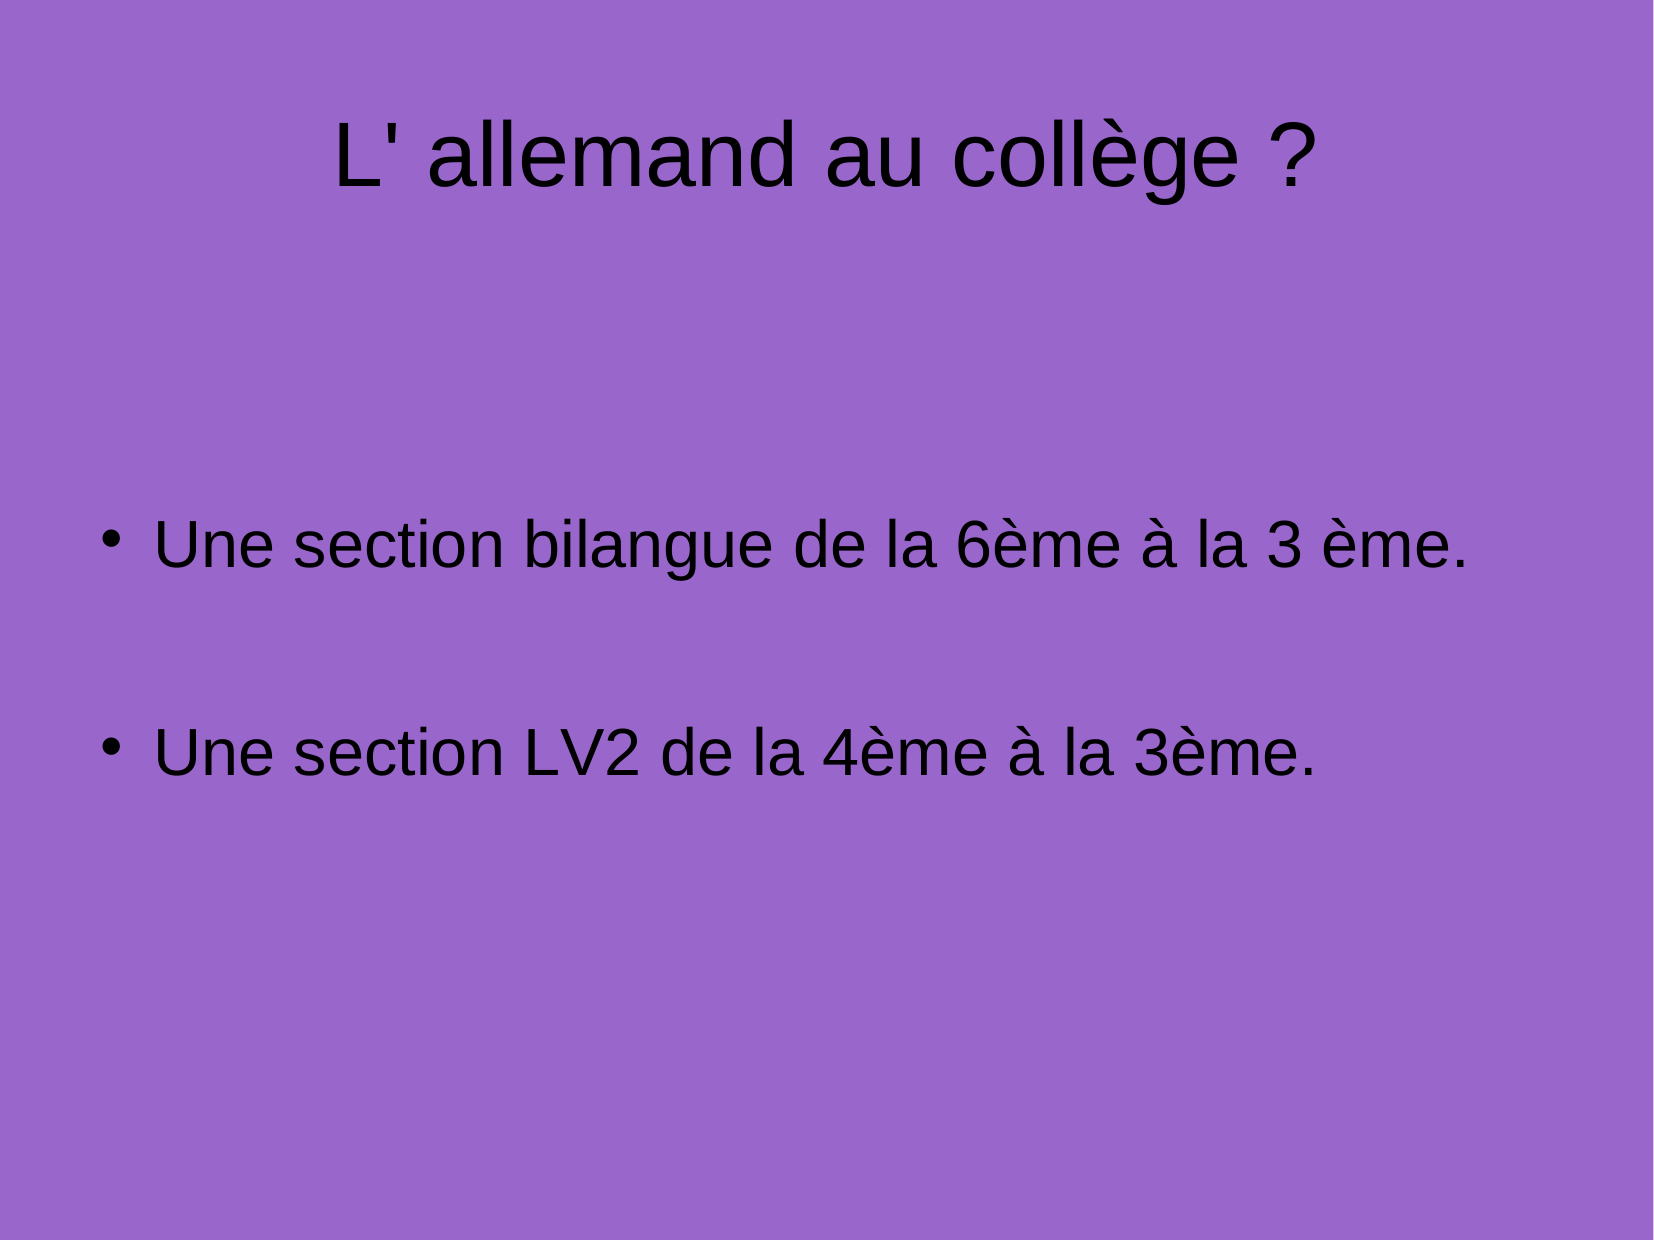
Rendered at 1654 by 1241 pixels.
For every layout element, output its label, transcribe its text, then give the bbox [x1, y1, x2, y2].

title L' allemand au collège ? [82, 49, 1571, 257]
list Une section bilangue de la 6ème à la 3 ème. Une section LV2 de la 4ème à la 3ème. [82, 290, 1571, 1109]
